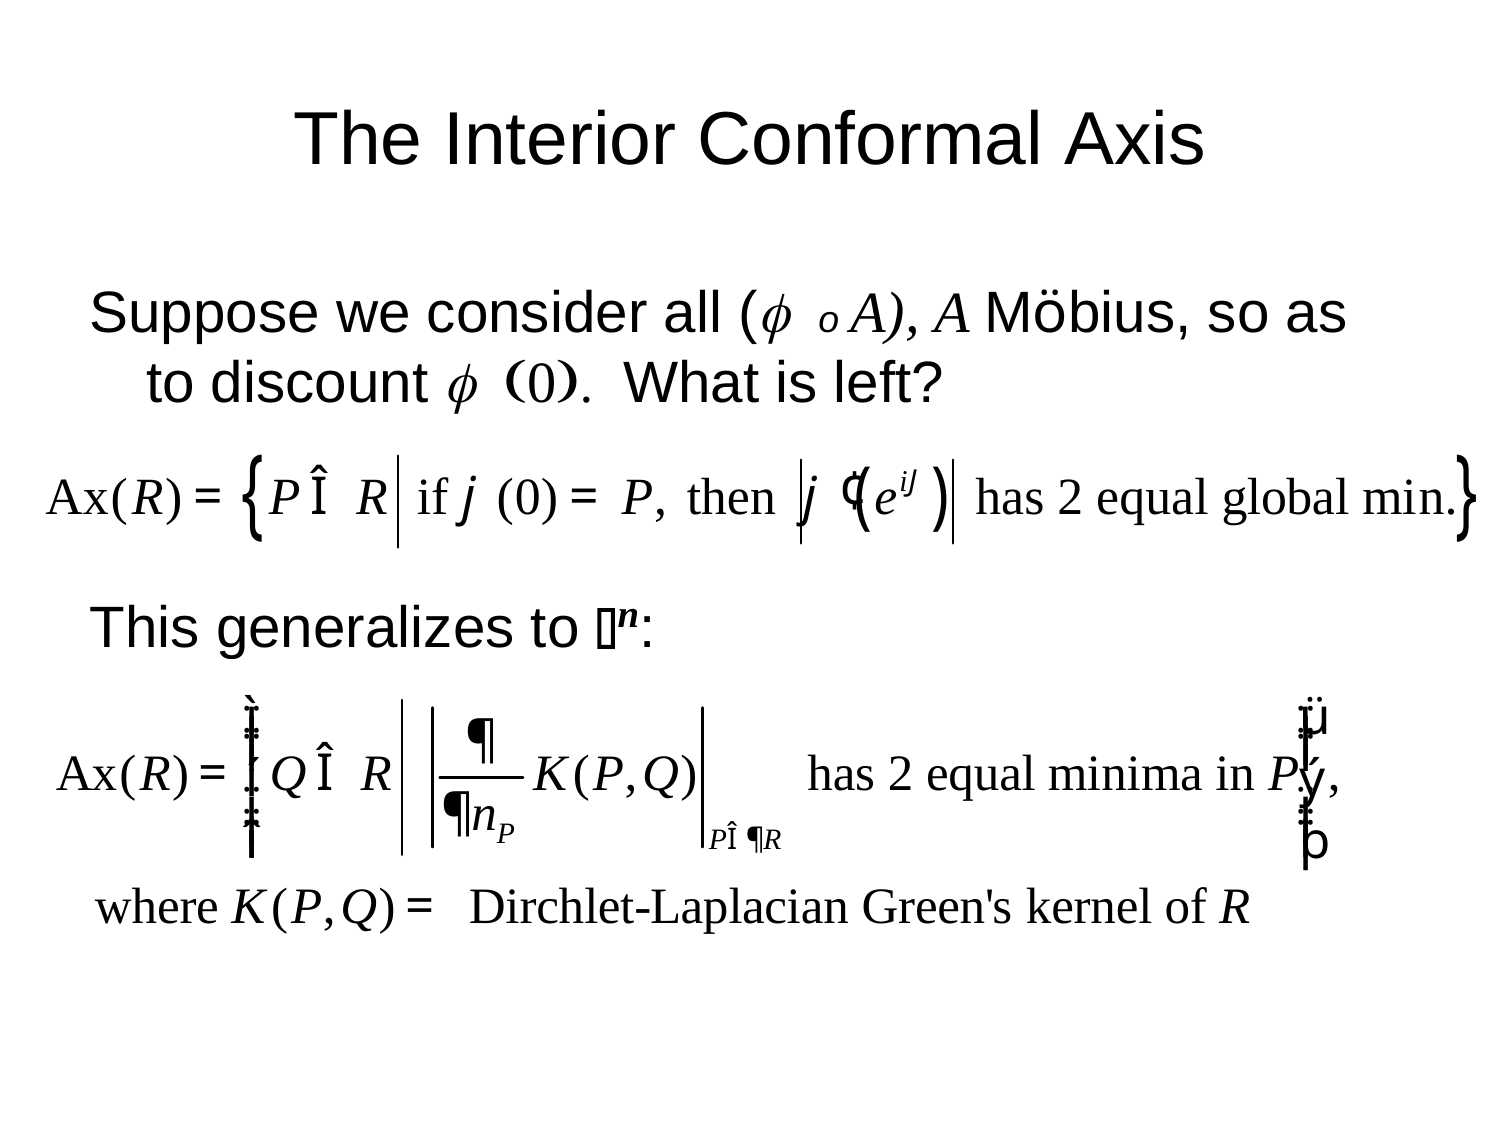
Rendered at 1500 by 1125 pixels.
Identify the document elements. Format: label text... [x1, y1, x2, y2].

chart [48, 683, 1351, 948]
list Suppose we consider all (o A), A Möbius, so as to discount What is left? This generalizes to n: [75, 262, 1426, 440]
title The Interior Conformal Axis [75, 45, 1426, 233]
chart [37, 440, 1488, 563]
list Suppose we consider all (o A), A Möbius, so as to discount What is left? This generalizes to n: [75, 563, 1426, 1006]
